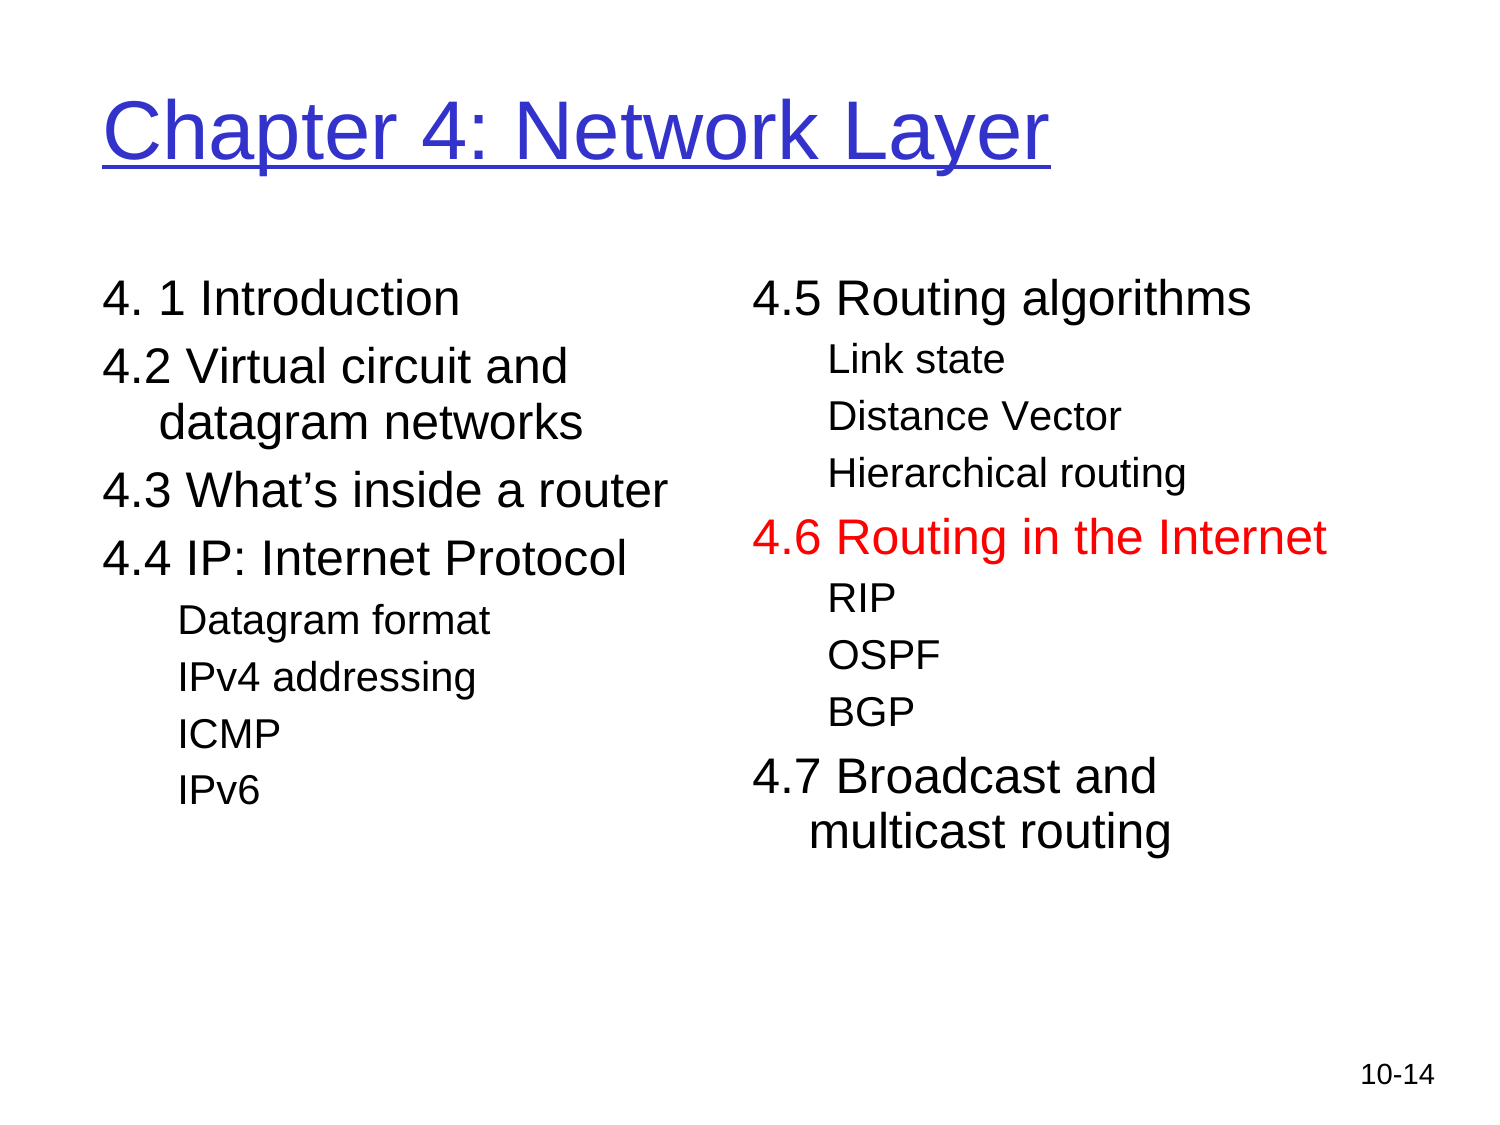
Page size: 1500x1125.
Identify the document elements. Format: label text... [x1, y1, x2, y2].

title Chapter 4: Network Layer [87, 37, 1363, 225]
list 4. 1 Introduction 4.2 Virtual circuit and datagram networks 4.3 What’s inside a router 4.4 IP: Internet Protocol Datagram format IPv4 addressing ICMP IPv6 [87, 262, 713, 1026]
list 4.5 Routing algorithms Link state Distance Vector Hierarchical routing 4.6 Routing in the Internet RIP OSPF BGP 4.7 Broadcast and multicast routing [737, 262, 1363, 1026]
